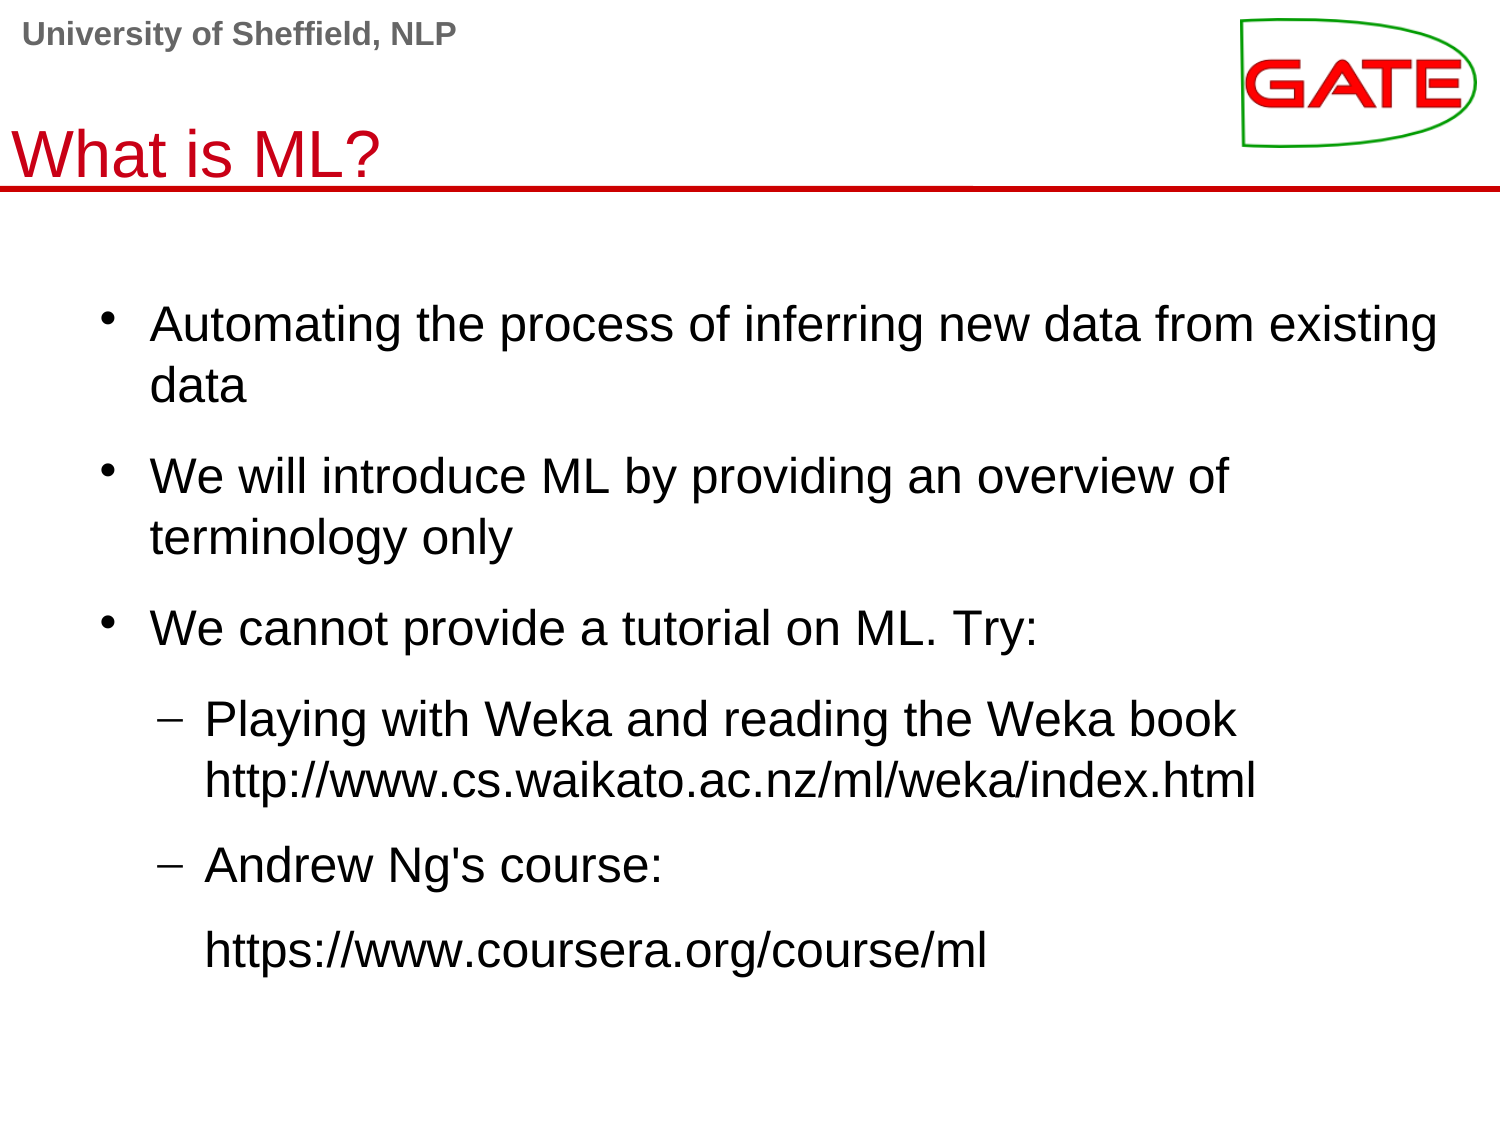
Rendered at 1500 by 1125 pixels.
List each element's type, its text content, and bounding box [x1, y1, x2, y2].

picture [1240, 18, 1477, 49]
title What is ML? [11, 49, 1500, 257]
list Automating the process of inferring new data from existing data We will introduce ML by providing an overview of terminology only We cannot provide a tutorial on ML. Try: Playing with Weka and reading the Weka book http://www.cs.waikato.ac.nz/ml/weka/index.html Andrew Ng's course: https://www.coursera.org/course/ml [82, 290, 1477, 1109]
